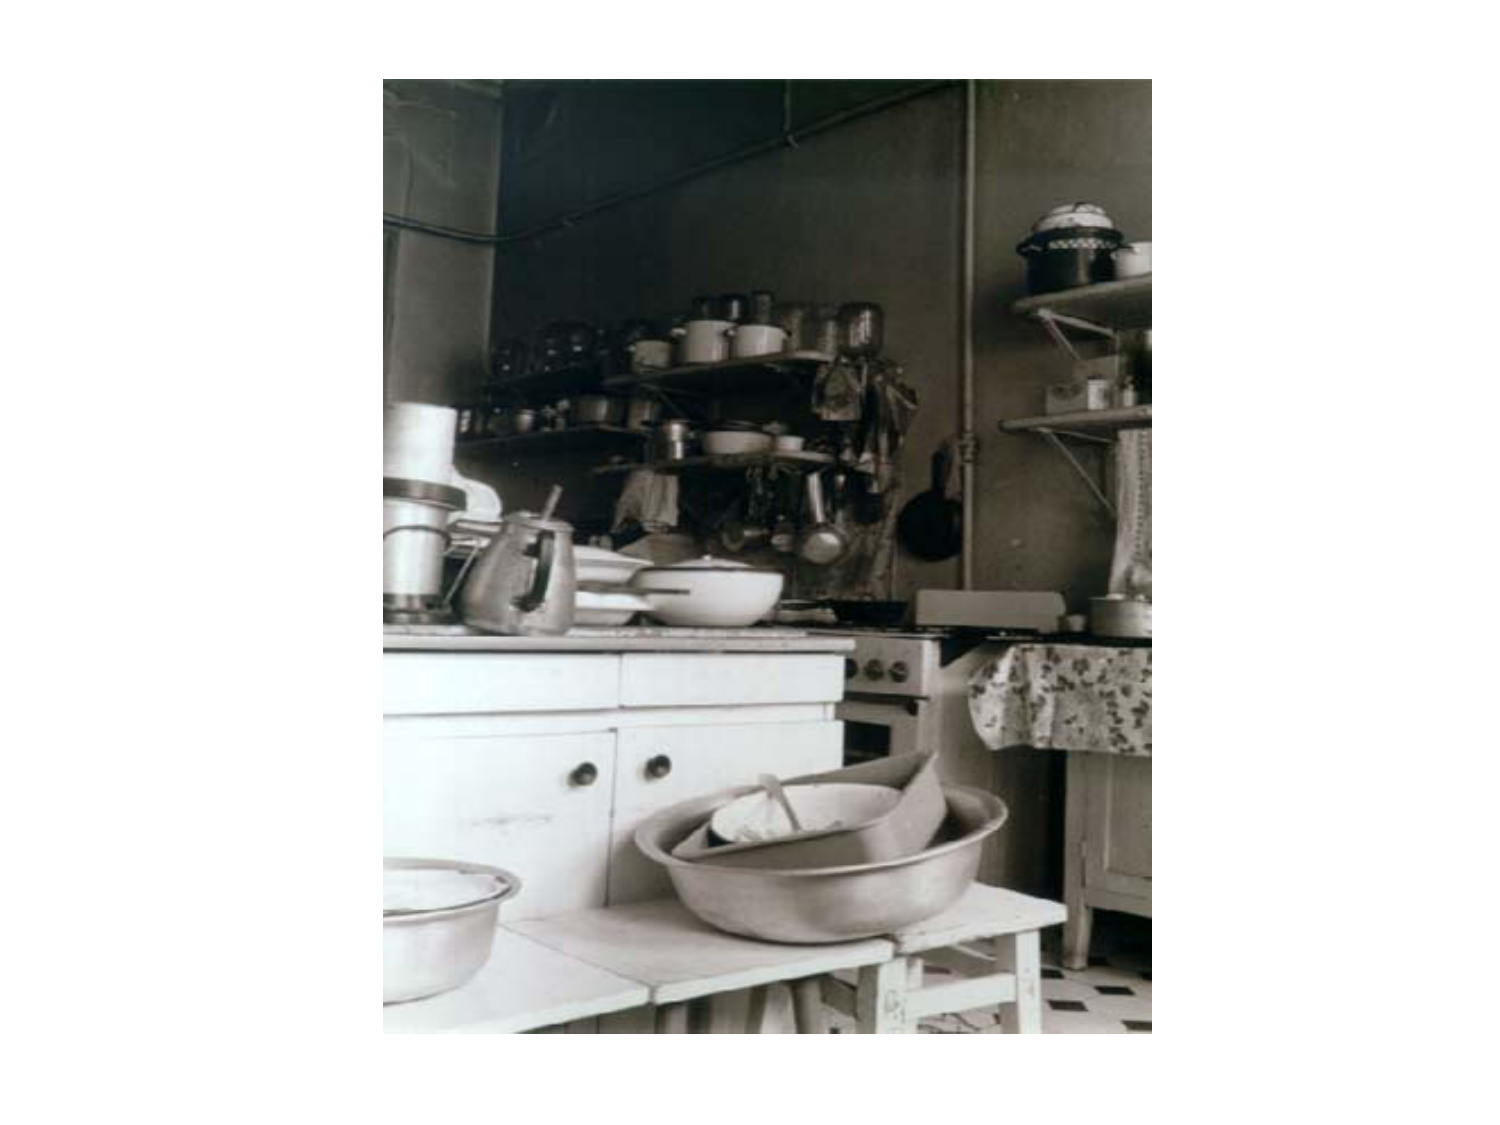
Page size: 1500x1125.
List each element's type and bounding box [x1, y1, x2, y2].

picture [383, 79, 1152, 1034]
